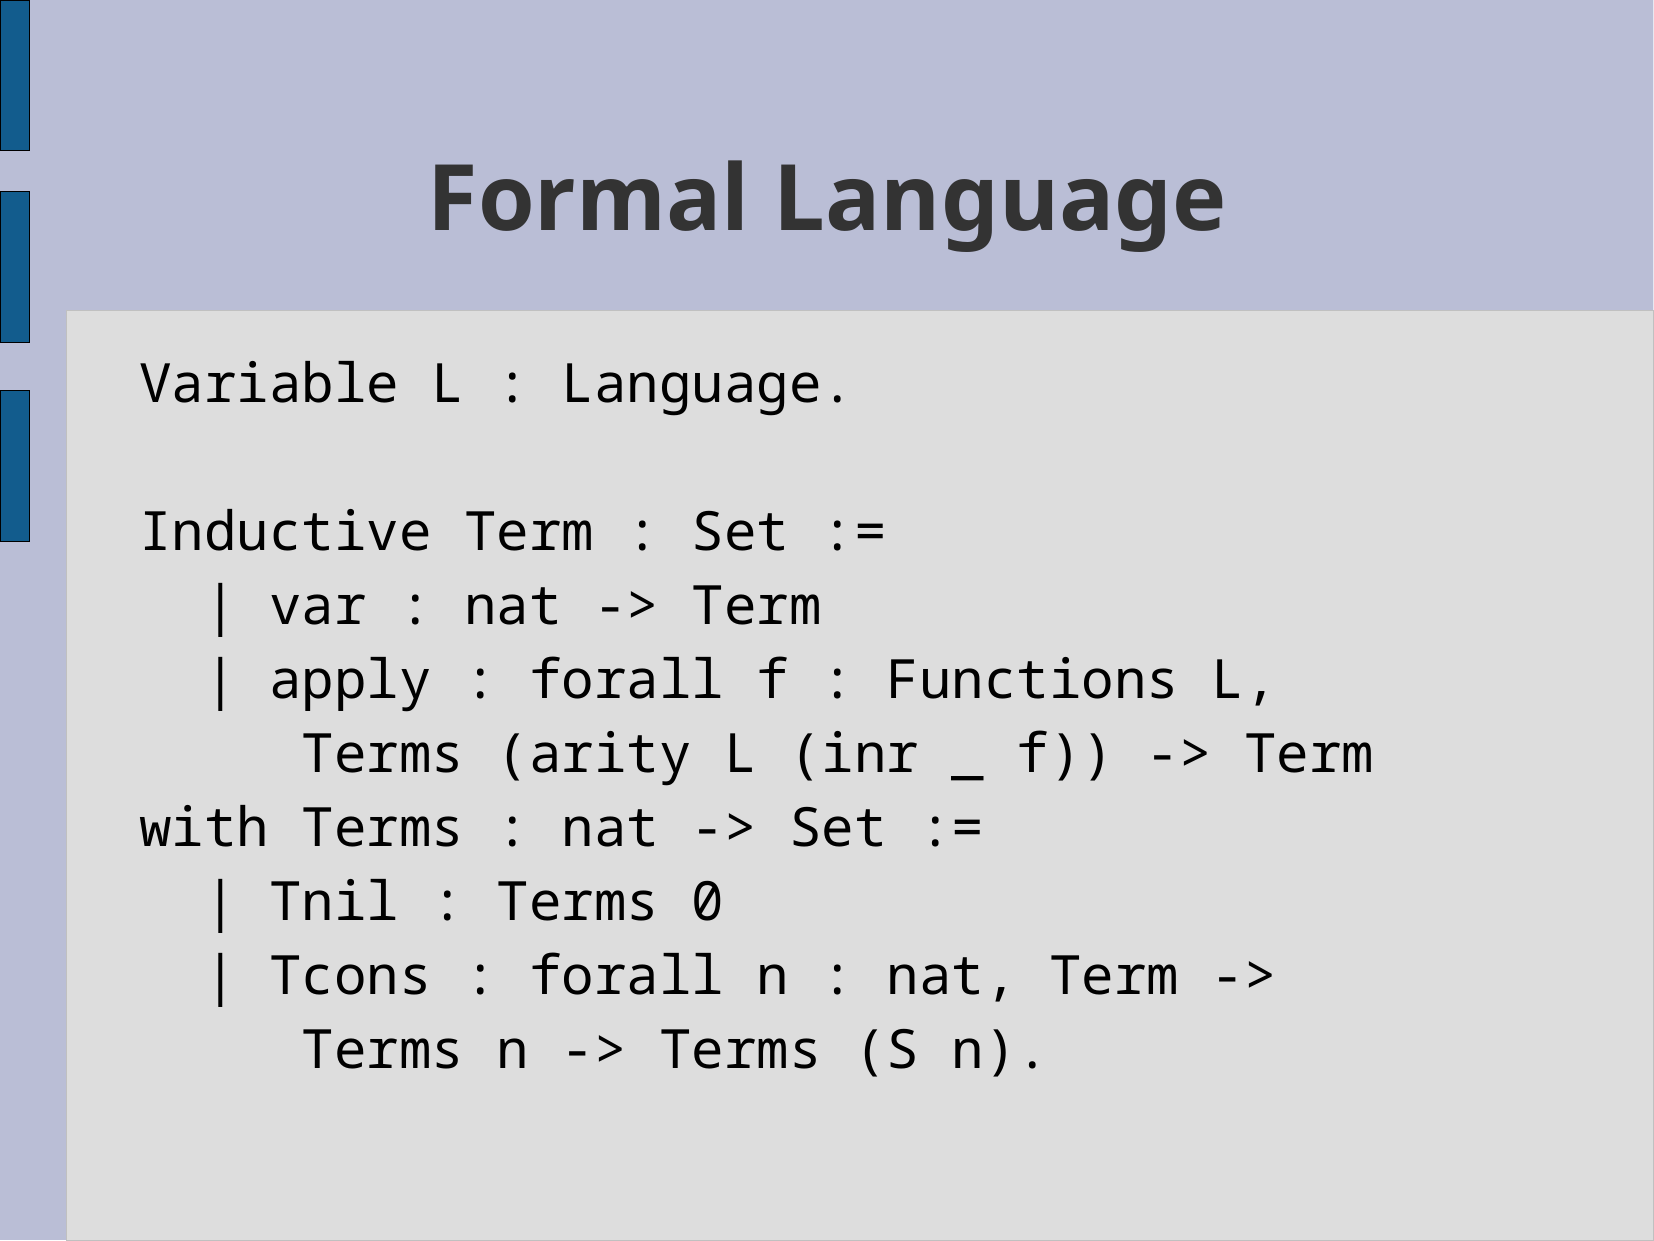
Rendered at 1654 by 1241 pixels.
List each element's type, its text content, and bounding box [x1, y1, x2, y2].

title Formal Language [121, 91, 1534, 299]
list Variable L : Language. Inductive Term : Set := | var : nat -> Term | apply : forall f : Functions L, Terms (arity L (inr _ f)) -> Term with Terms : nat -> Set := | Tnil : Terms 0 | Tcons : forall n : nat, Term -> Terms n -> Terms (S n). [121, 344, 1534, 1127]
